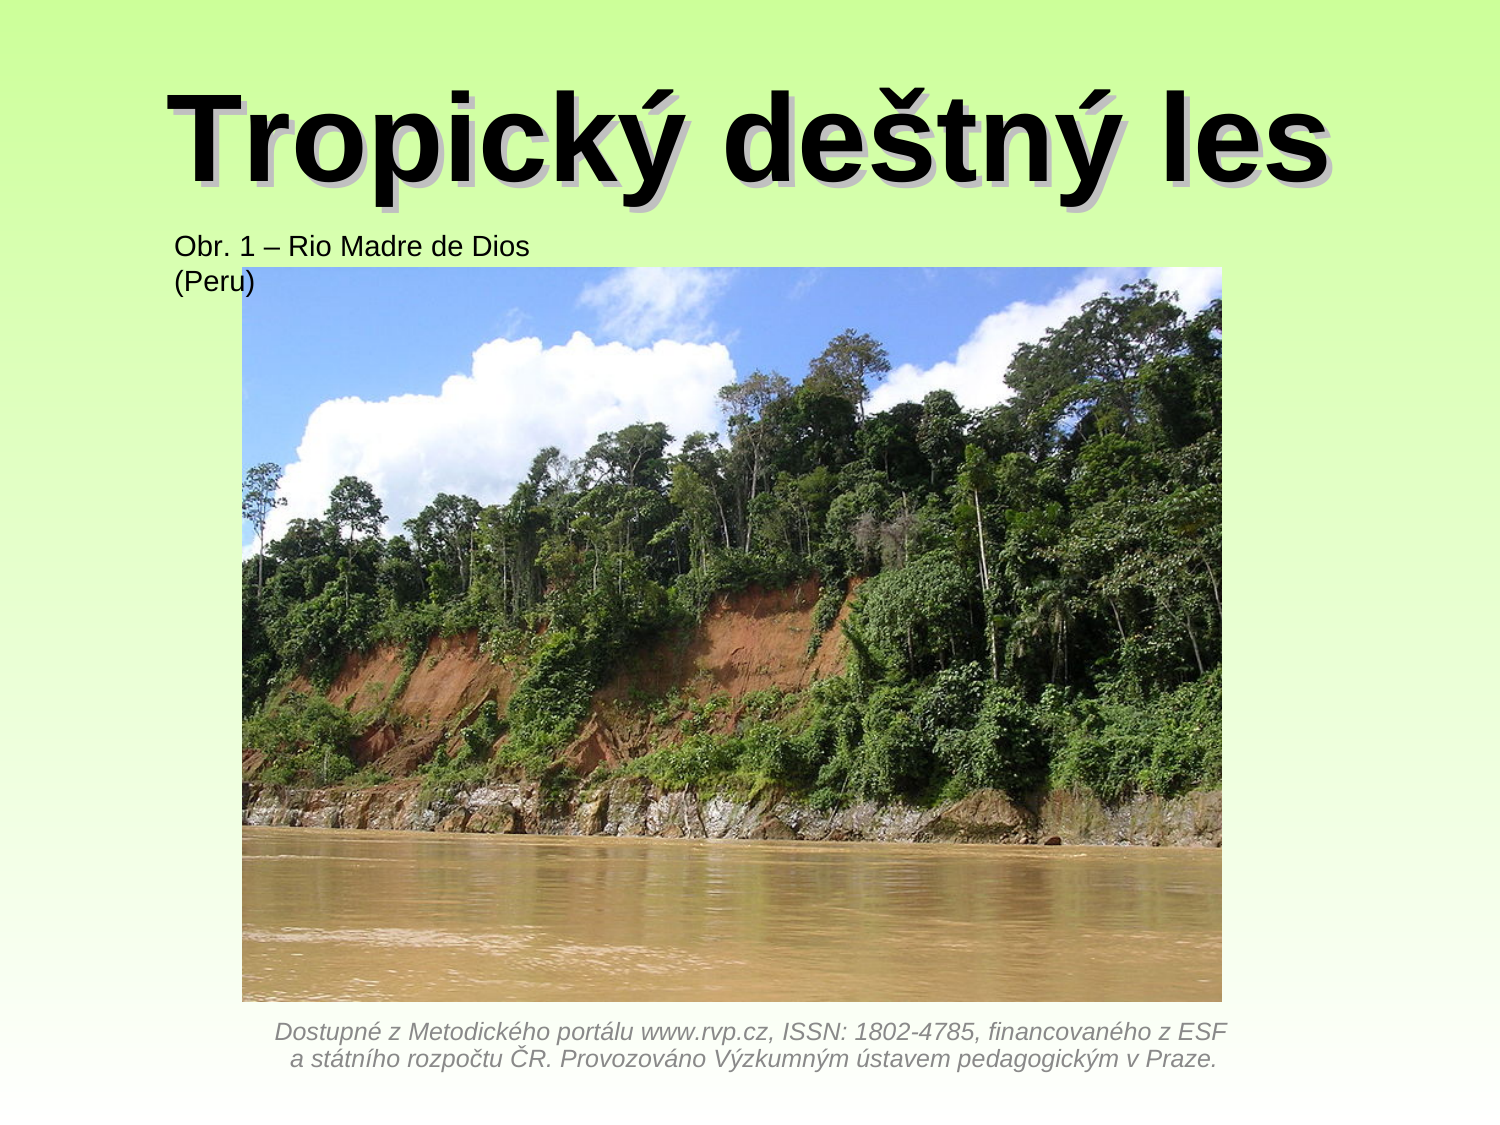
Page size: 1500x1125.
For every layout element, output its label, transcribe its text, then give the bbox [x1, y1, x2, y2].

title Tropický deštný les [112, 42, 1388, 221]
picture [242, 267, 1222, 1002]
text_box Dostupné z Metodického portálu www.rvp.cz, ISSN: 1802-4785, financovaného z ESF a státního rozpočtu ČR. Provozováno Výzkumným ústavem pedagogickým v Praze. [230, 1011, 1281, 1083]
text_box Obr. 1 – Rio Madre de Dios (Peru) [159, 219, 632, 306]
